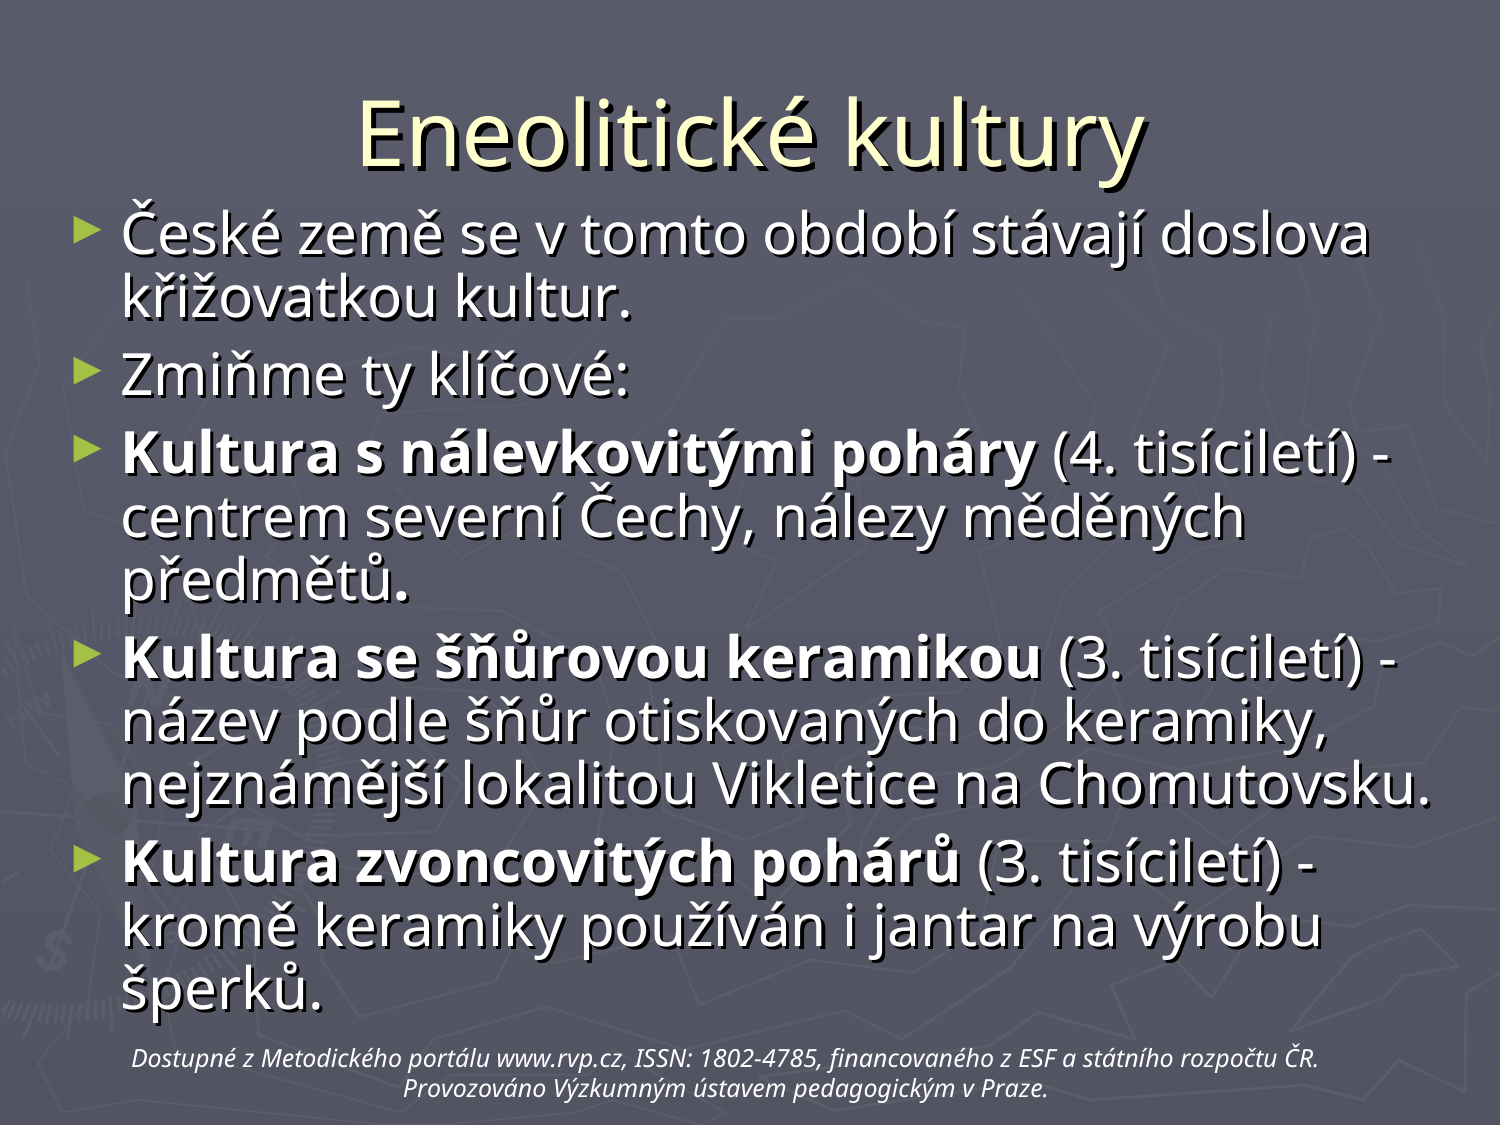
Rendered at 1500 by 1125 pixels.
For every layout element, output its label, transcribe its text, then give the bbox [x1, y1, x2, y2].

text_box Dostupné z Metodického portálu www.rvp.cz, ISSN: 1802-4785, financovaného z ESF a státního rozpočtu ČR. Provozováno Výzkumným ústavem pedagogickým v Praze. [105, 1042, 1348, 1103]
title Eneolitické kultury [49, 37, 1451, 196]
list České země se v tomto období stávají doslova křižovatkou kultur. Zmiňme ty klíčové: Kultura s nálevkovitými poháry (4. tisíciletí) - centrem severní Čechy, nálezy měděných předmětů. Kultura se šňůrovou keramikou (3. tisíciletí) - název podle šňůr otiskovaných do keramiky, nejznámější lokalitou Vikletice na Chomutovsku. Kultura zvoncovitých pohárů (3. tisíciletí) - kromě keramiky používán i jantar na výrobu šperků. [49, 196, 1451, 1001]
